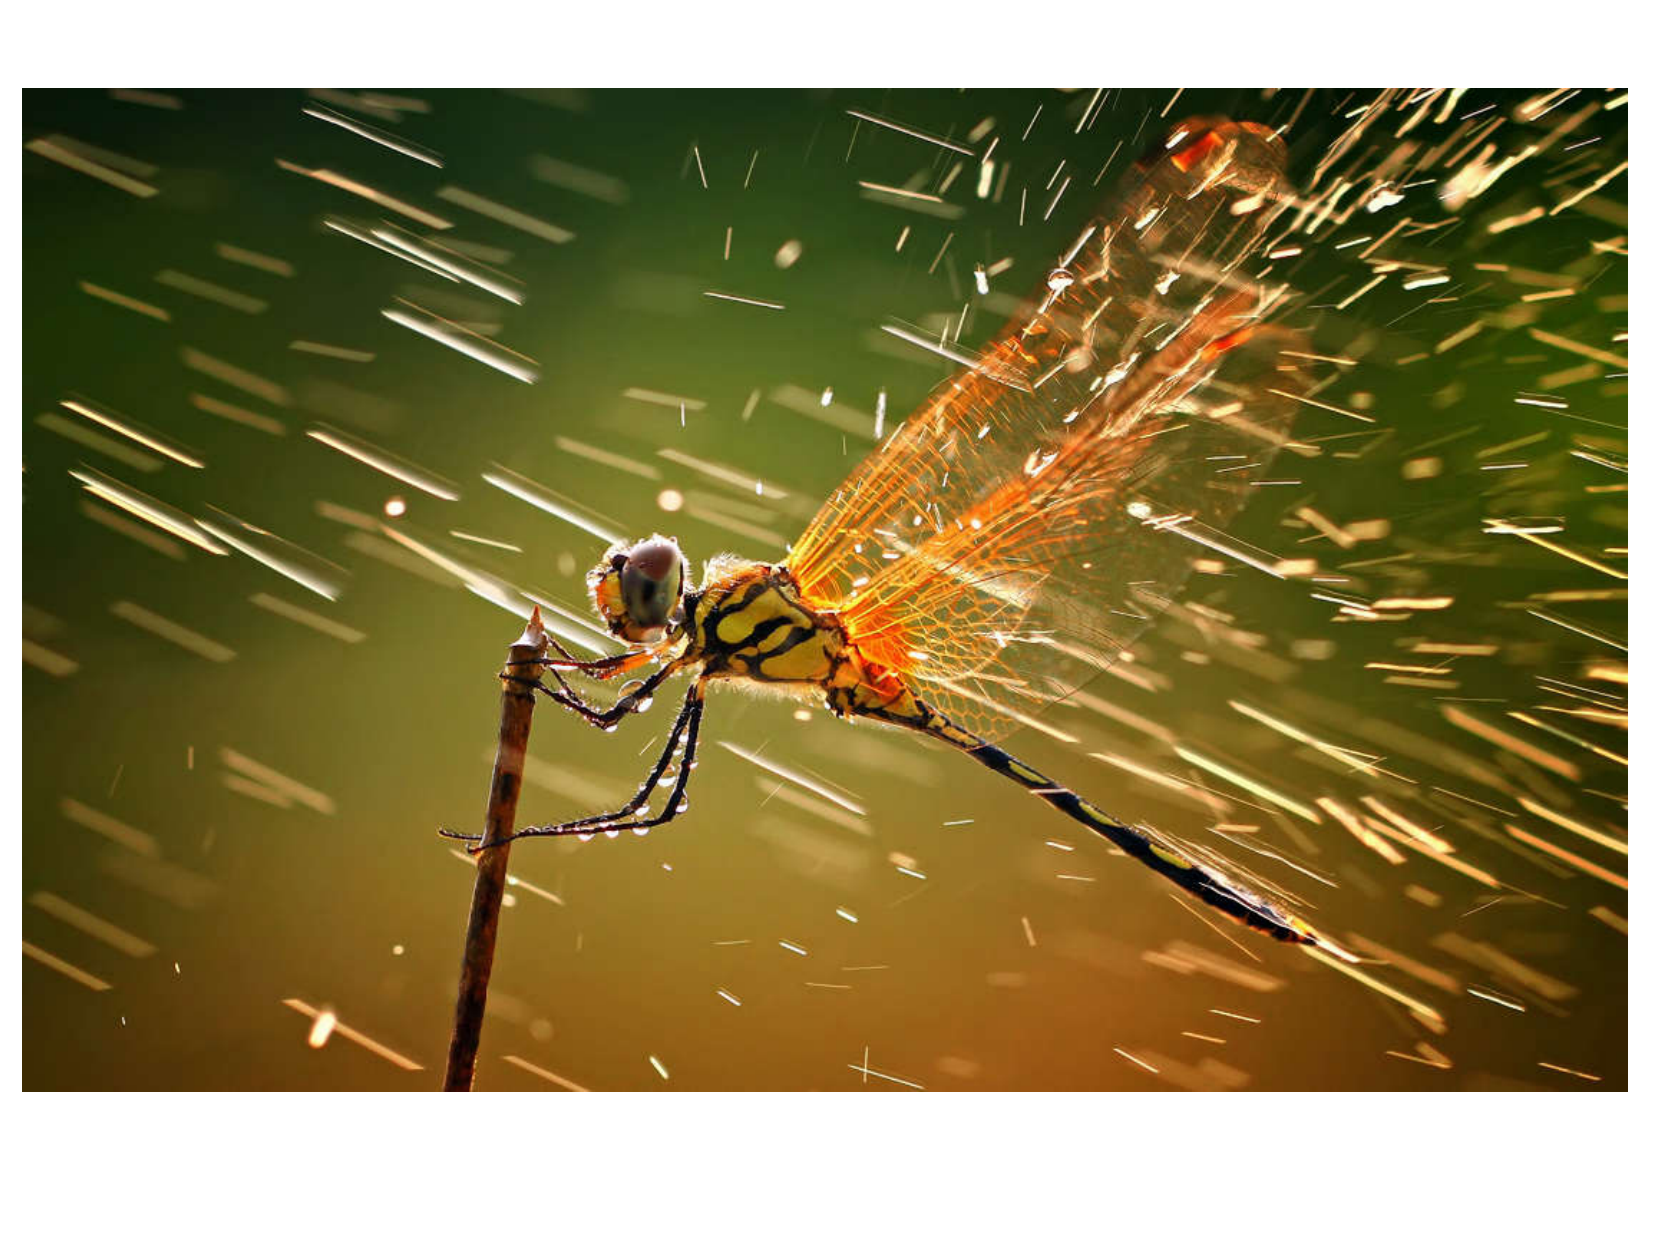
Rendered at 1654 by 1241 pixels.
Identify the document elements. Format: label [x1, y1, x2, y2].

picture [22, 88, 1628, 1092]
